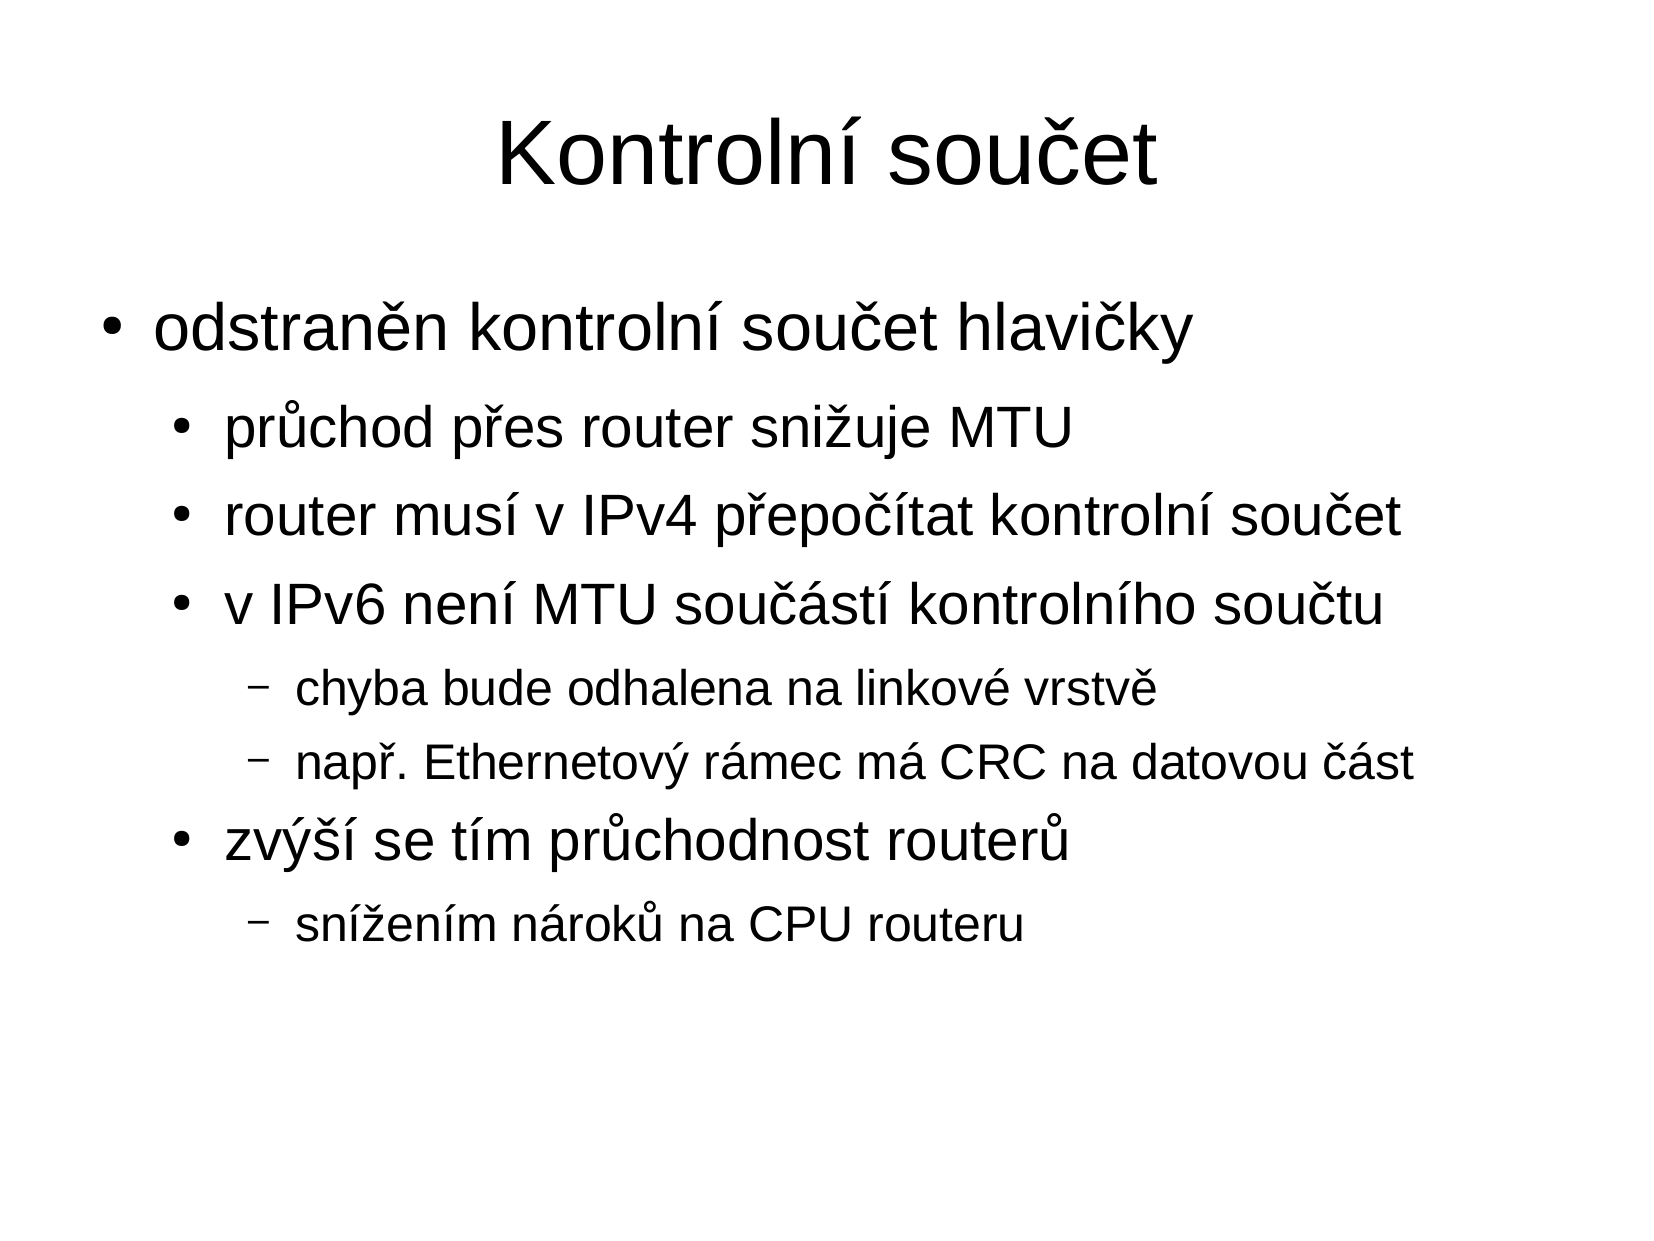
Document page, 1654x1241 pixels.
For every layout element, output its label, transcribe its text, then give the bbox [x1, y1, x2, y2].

title Kontrolní součet [82, 49, 1571, 257]
list odstraněn kontrolní součet hlavičky průchod přes router snižuje MTU router musí v IPv4 přepočítat kontrolní součet v IPv6 není MTU součástí kontrolního součtu chyba bude odhalena na linkové vrstvě např. Ethernetový rámec má CRC na datovou část zvýší se tím průchodnost routerů snížením nároků na CPU routeru [82, 290, 1571, 1109]
